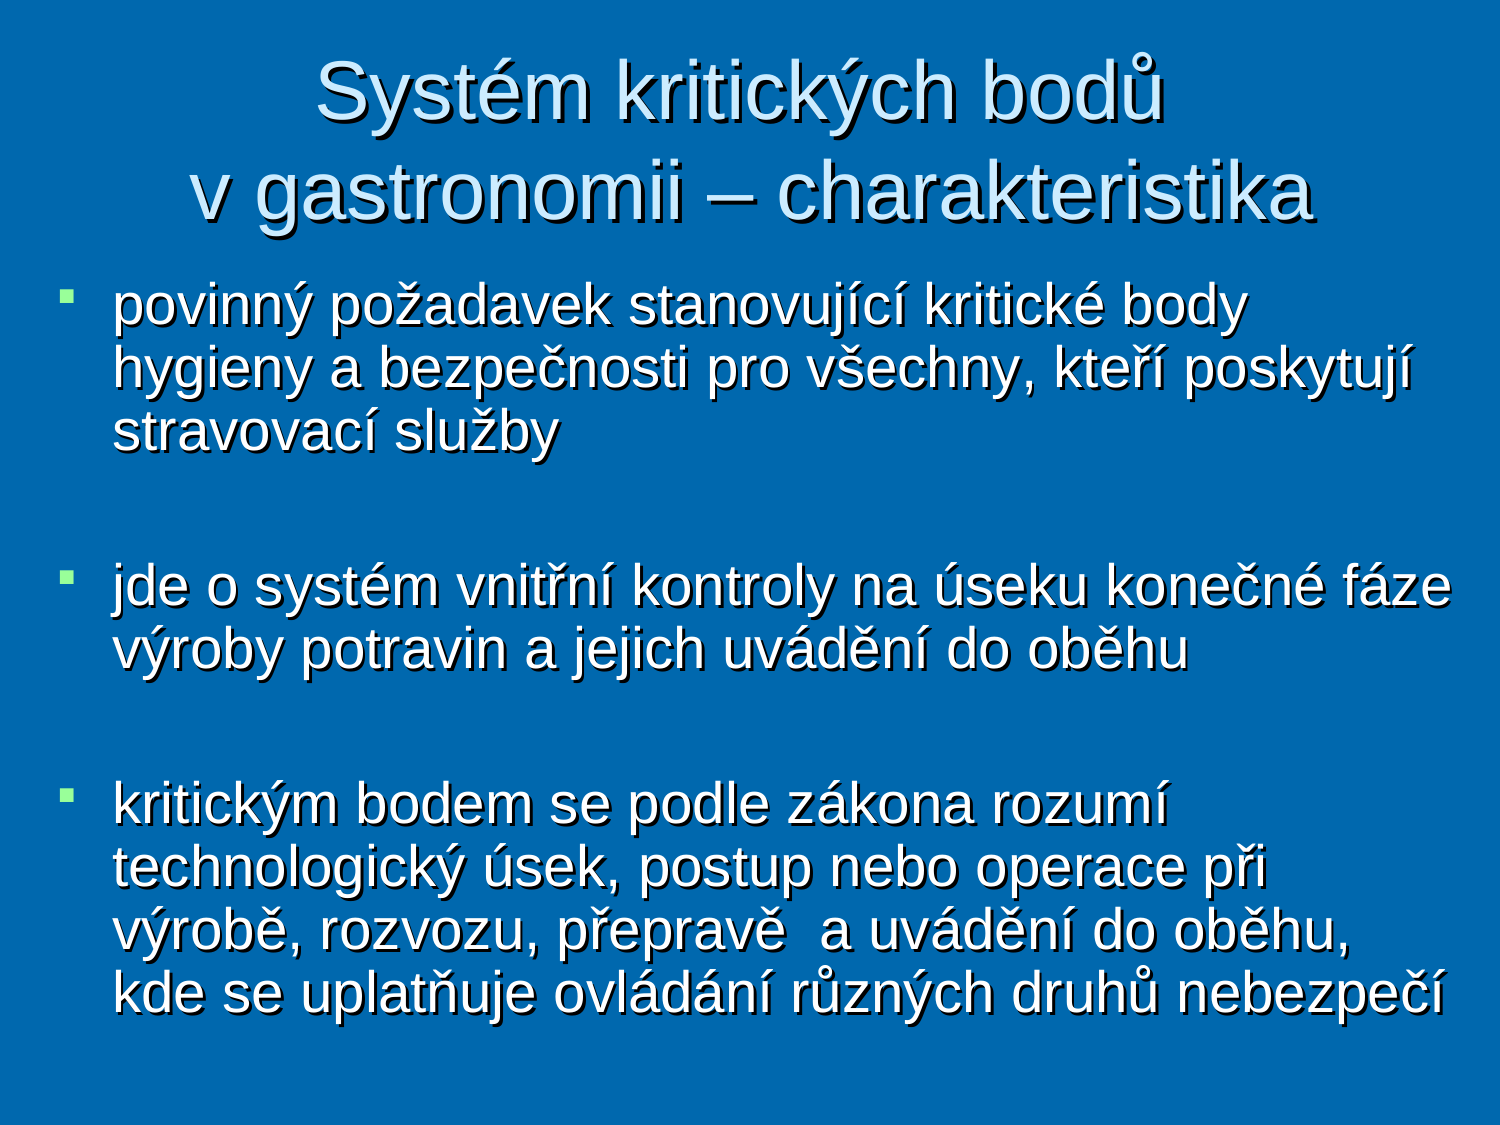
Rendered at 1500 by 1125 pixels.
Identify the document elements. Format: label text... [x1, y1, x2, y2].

title Systém kritických bodů v gastronomii – charakteristika [76, 28, 1427, 244]
list povinný požadavek stanovující kritické body hygieny a bezpečnosti pro všechny, kteří poskytují stravovací služby jde o systém vnitřní kontroly na úseku konečné fáze výroby potravin a jejich uvádění do oběhu kritickým bodem se podle zákona rozumí technologický úsek, postup nebo operace při výrobě, rozvozu, přepravě a uvádění do oběhu, kde se uplatňuje ovládání různých druhů nebezpečí [41, 267, 1471, 1071]
